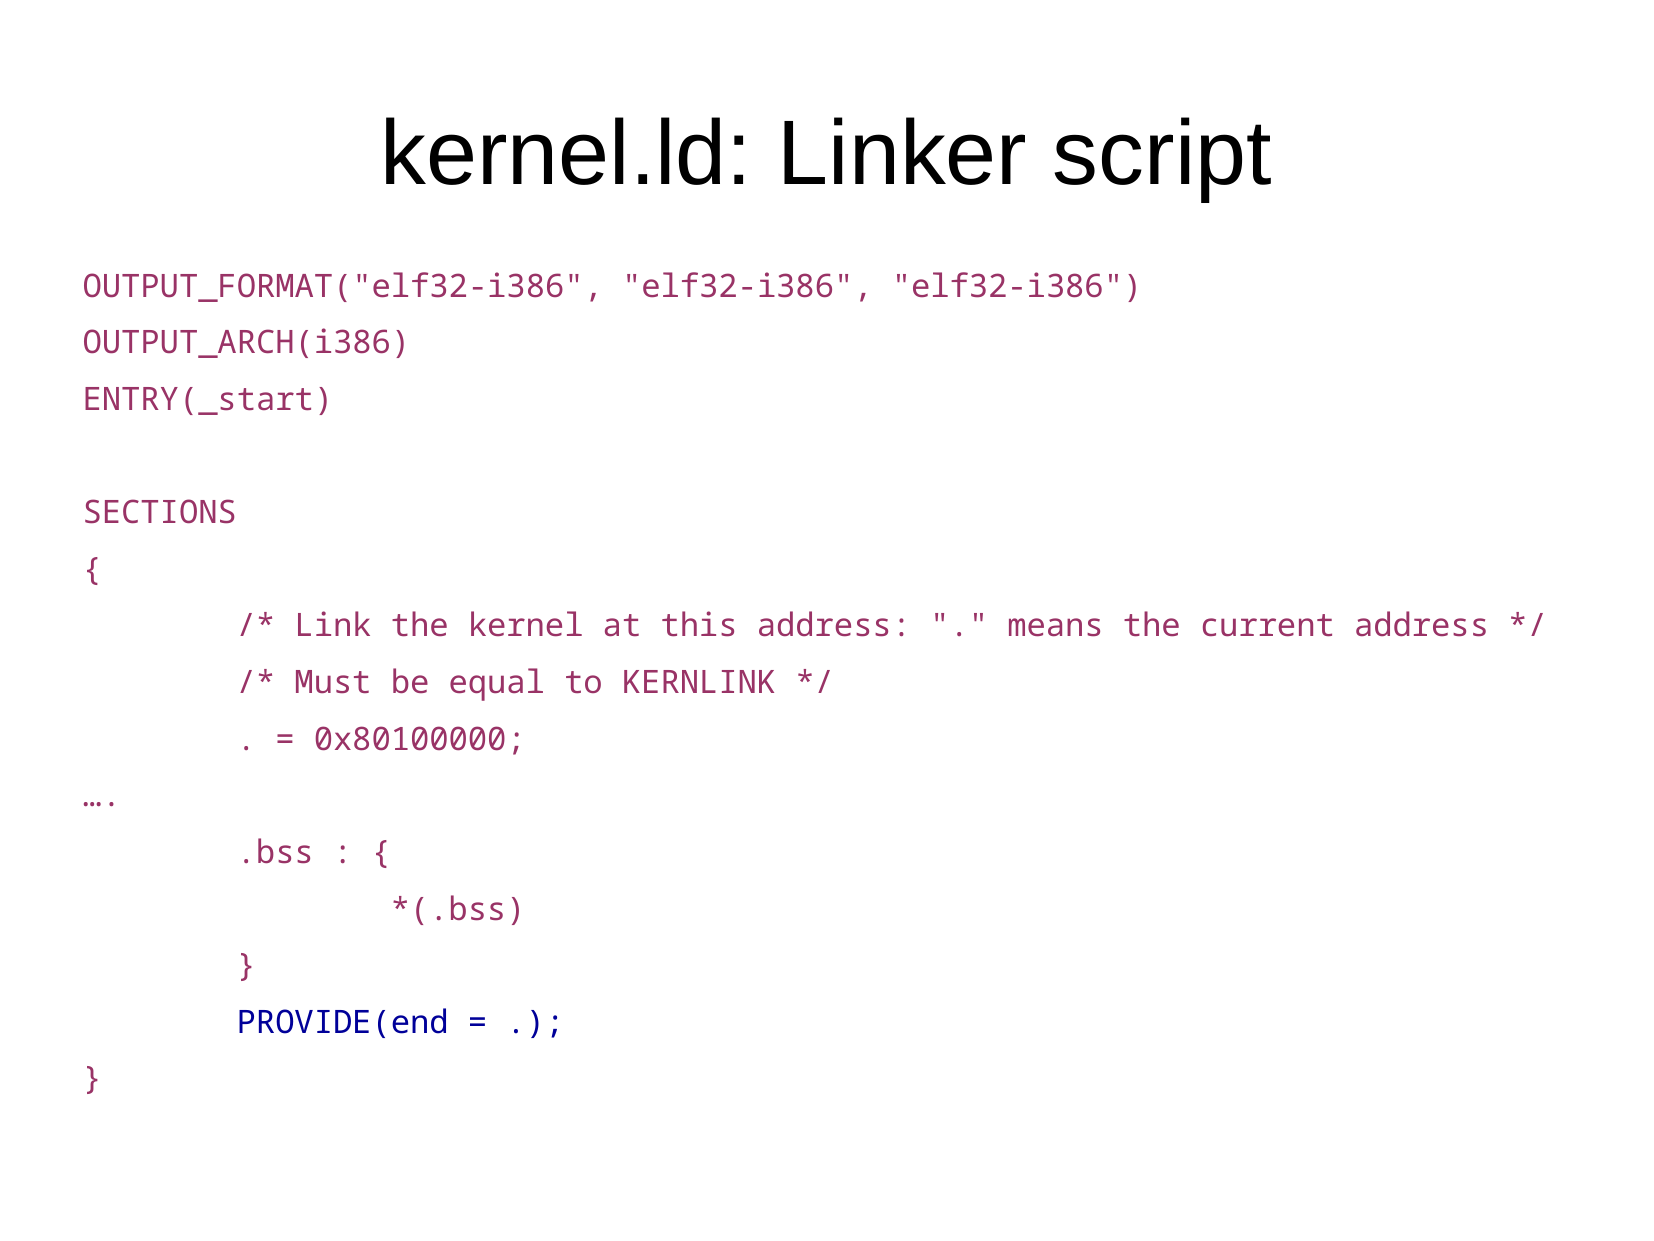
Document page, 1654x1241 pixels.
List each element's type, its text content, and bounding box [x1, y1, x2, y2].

list OUTPUT_FORMAT("elf32-i386", "elf32-i386", "elf32-i386") OUTPUT_ARCH(i386) ENTRY(_start) SECTIONS { /* Link the kernel at this address: "." means the current address */ /* Must be equal to KERNLINK */ . = 0x80100000; …. .bss : { *(.bss) } PROVIDE(end = .); } [82, 262, 1571, 1163]
title kernel.ld: Linker script [82, 49, 1571, 257]
